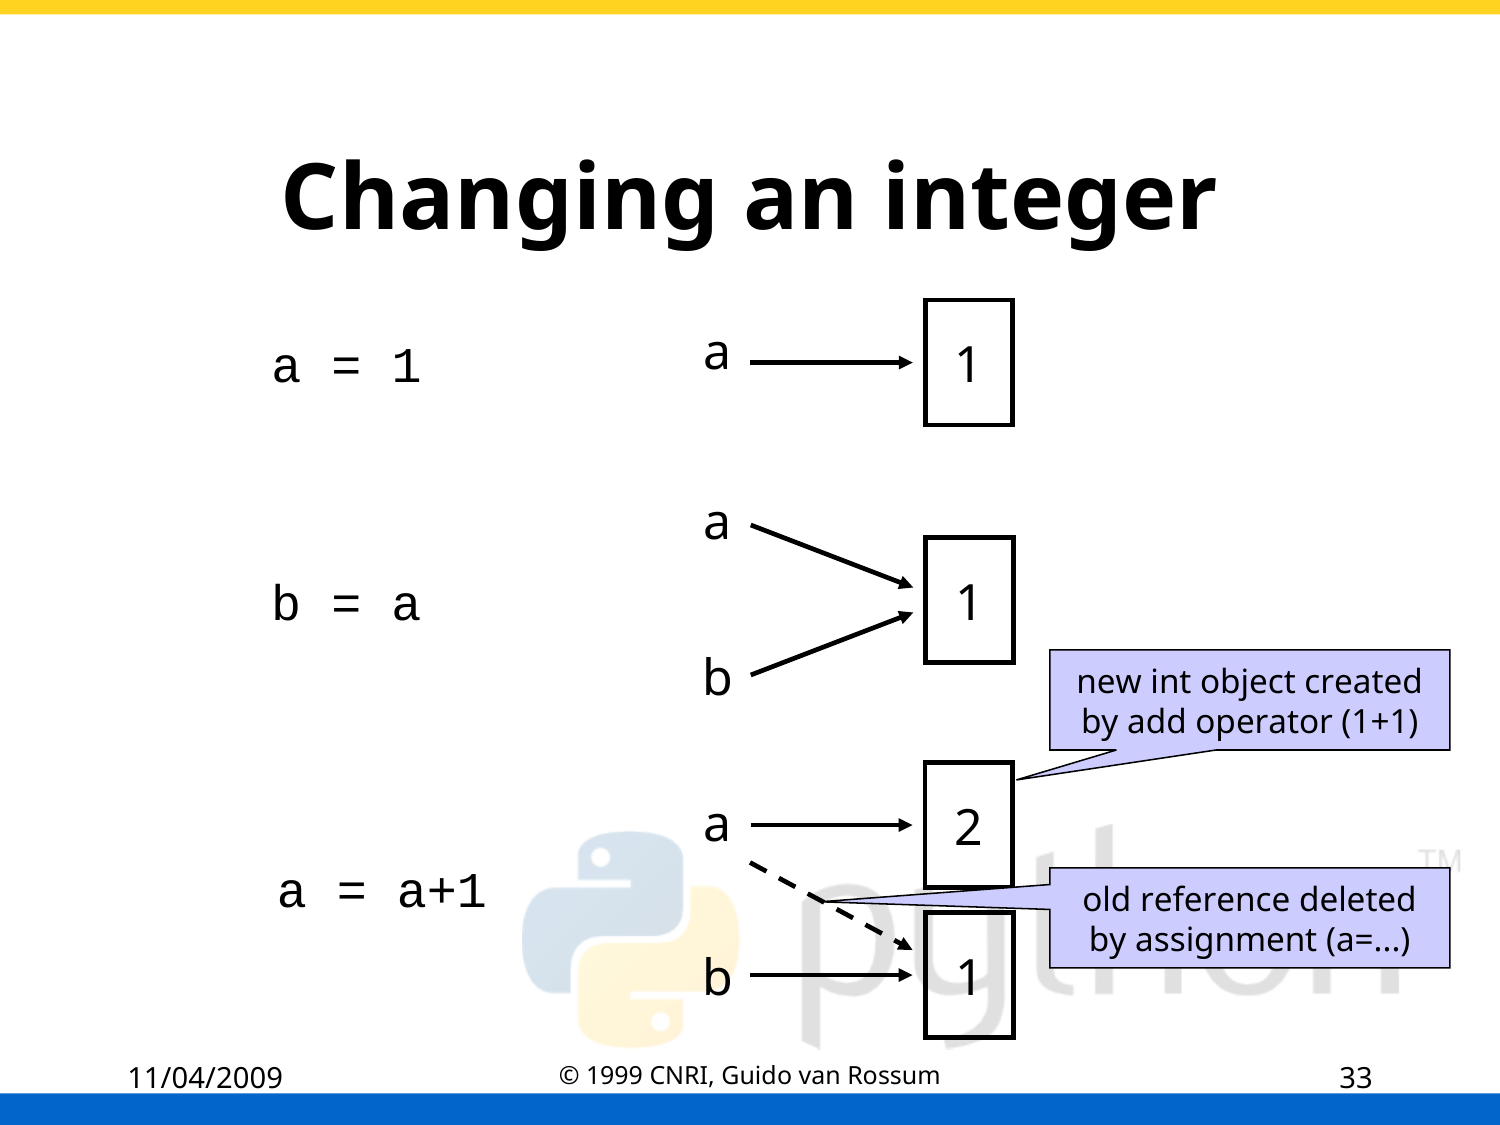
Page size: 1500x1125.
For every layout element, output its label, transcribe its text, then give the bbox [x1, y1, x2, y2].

text_box b = a [256, 562, 437, 638]
text_box 2 [924, 762, 1013, 888]
title Changing an integer [112, 99, 1388, 288]
text_box a = 1 [256, 324, 437, 401]
text_box a [688, 312, 747, 388]
text_box new int object created by add operator (1+1) [1016, 649, 1450, 780]
text_box 1 [925, 912, 1014, 1038]
text_box a [689, 481, 747, 558]
text_box a = a+1 [262, 849, 502, 926]
text_box b [687, 637, 749, 713]
text_box a [689, 783, 747, 860]
text_box 1 [925, 537, 1014, 663]
text_box old reference deleted by assignment (a=...) [820, 867, 1450, 968]
text_box b [687, 937, 749, 1013]
text_box 1 [925, 299, 1013, 425]
